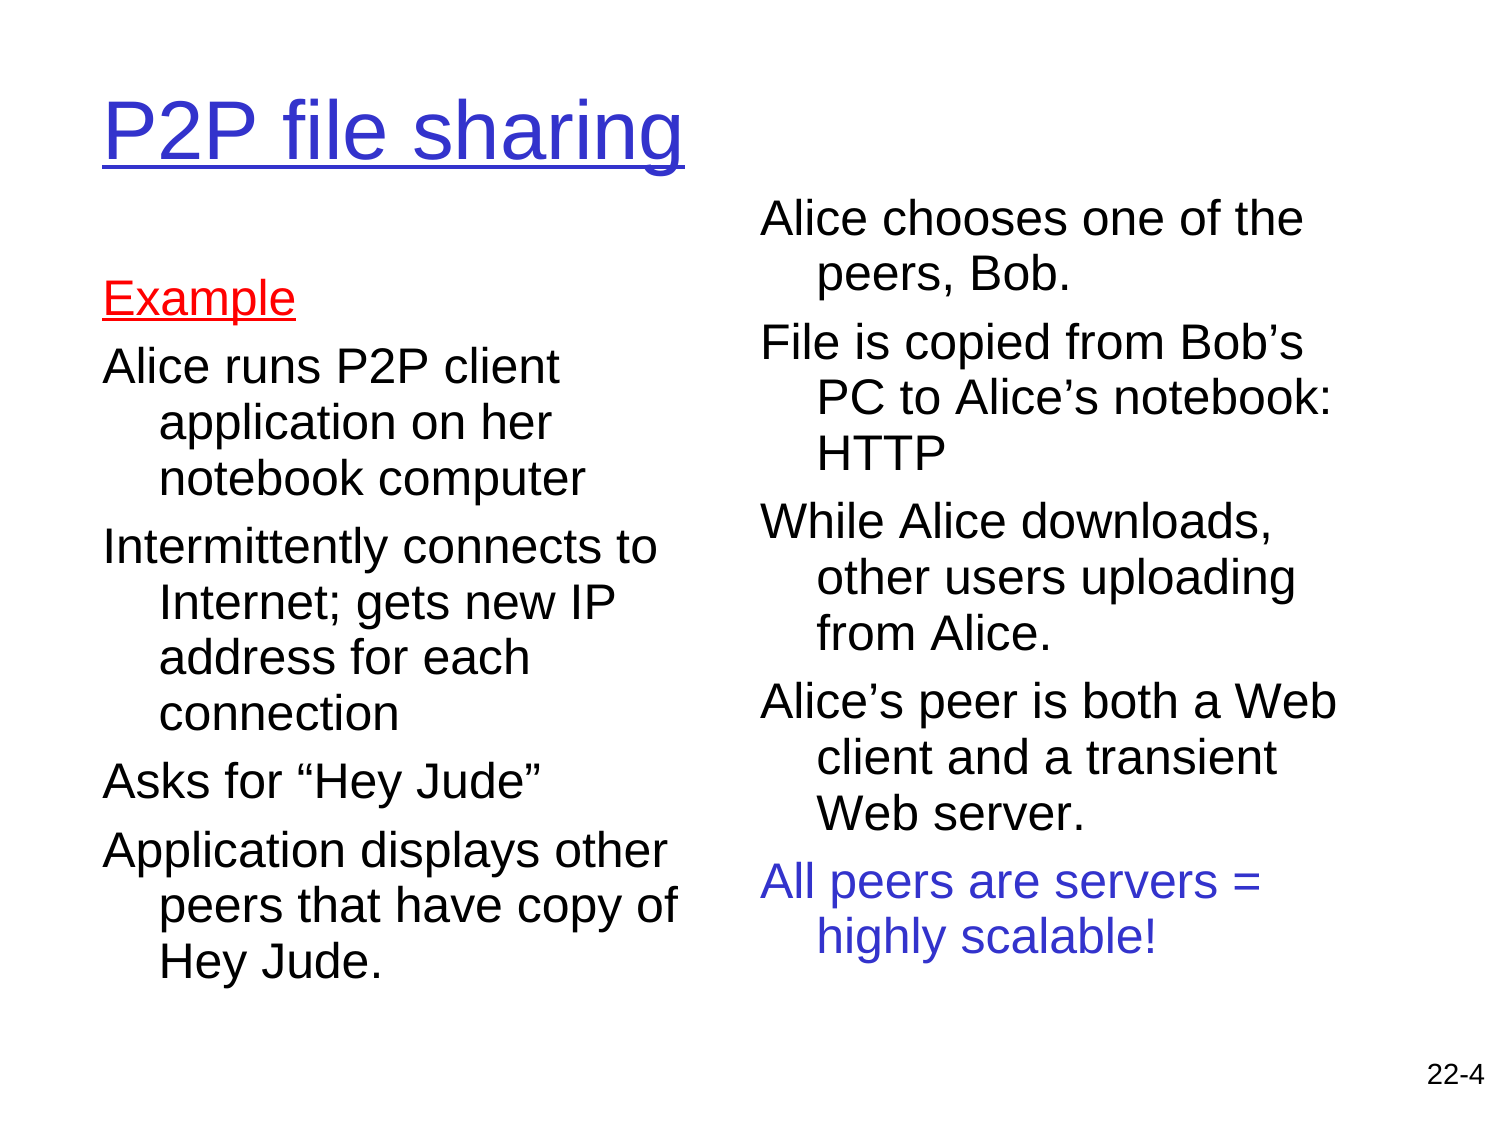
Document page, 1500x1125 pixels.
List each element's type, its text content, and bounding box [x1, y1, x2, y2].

title P2P file sharing [87, 37, 1363, 225]
list Alice chooses one of the peers, Bob. File is copied from Bob’s PC to Alice’s notebook: HTTP While Alice downloads, other users uploading from Alice. Alice’s peer is both a Web client and a transient Web server. All peers are servers = highly scalable! [745, 182, 1371, 1017]
list Example Alice runs P2P client application on her notebook computer Intermittently connects to Internet; gets new IP address for each connection Asks for “Hey Jude” Application displays other peers that have copy of Hey Jude. [87, 262, 713, 1065]
